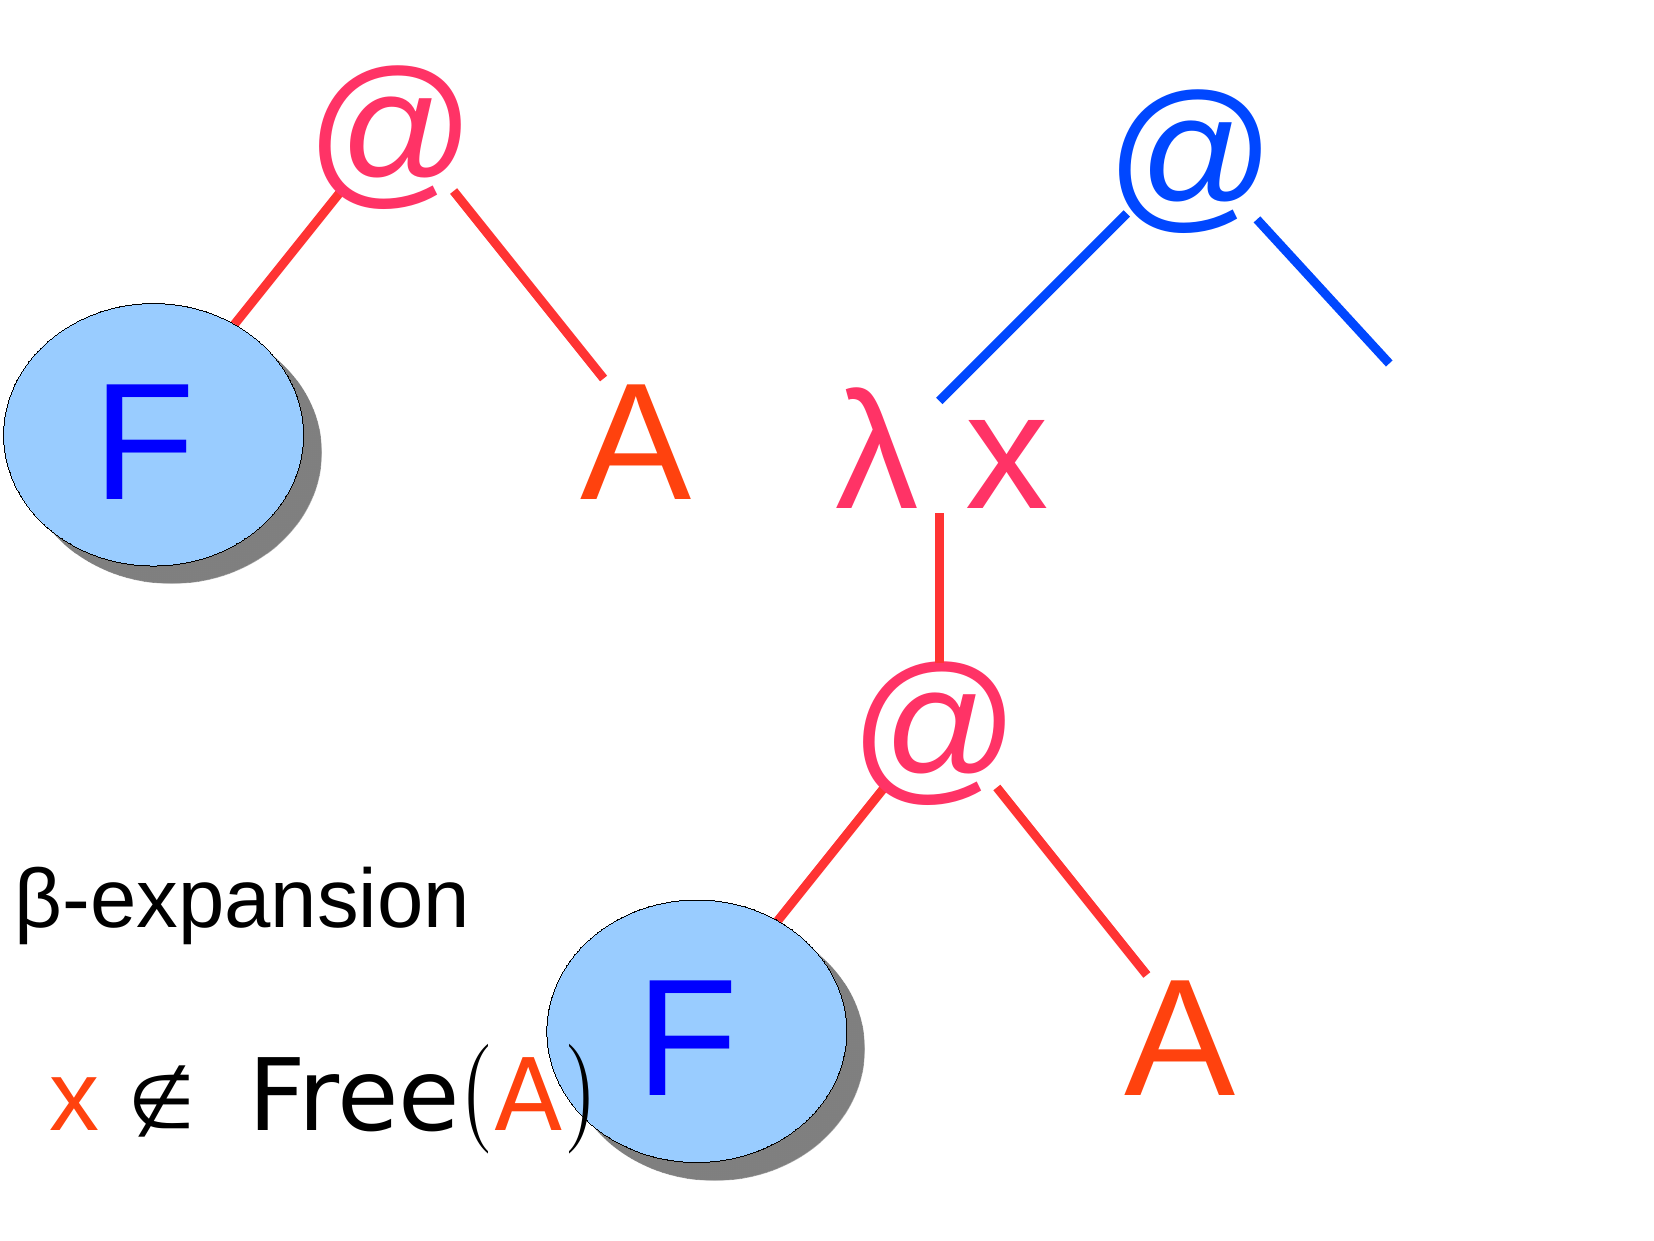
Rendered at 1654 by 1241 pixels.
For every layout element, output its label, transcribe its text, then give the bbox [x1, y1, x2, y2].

text_box [3, 303, 304, 567]
text_box F [621, 937, 772, 1139]
text_box x ∉ Free(A) [34, 1032, 500, 1163]
text_box β-expansion [0, 844, 486, 953]
text_box λ x [820, 350, 1064, 551]
text_box @ [292, 27, 492, 229]
text_box F [78, 341, 229, 542]
text_box [546, 900, 847, 1163]
text_box @ [835, 624, 1035, 826]
text_box @ [1091, 51, 1291, 253]
text_box A [566, 341, 717, 542]
text_box A [1109, 937, 1260, 1139]
